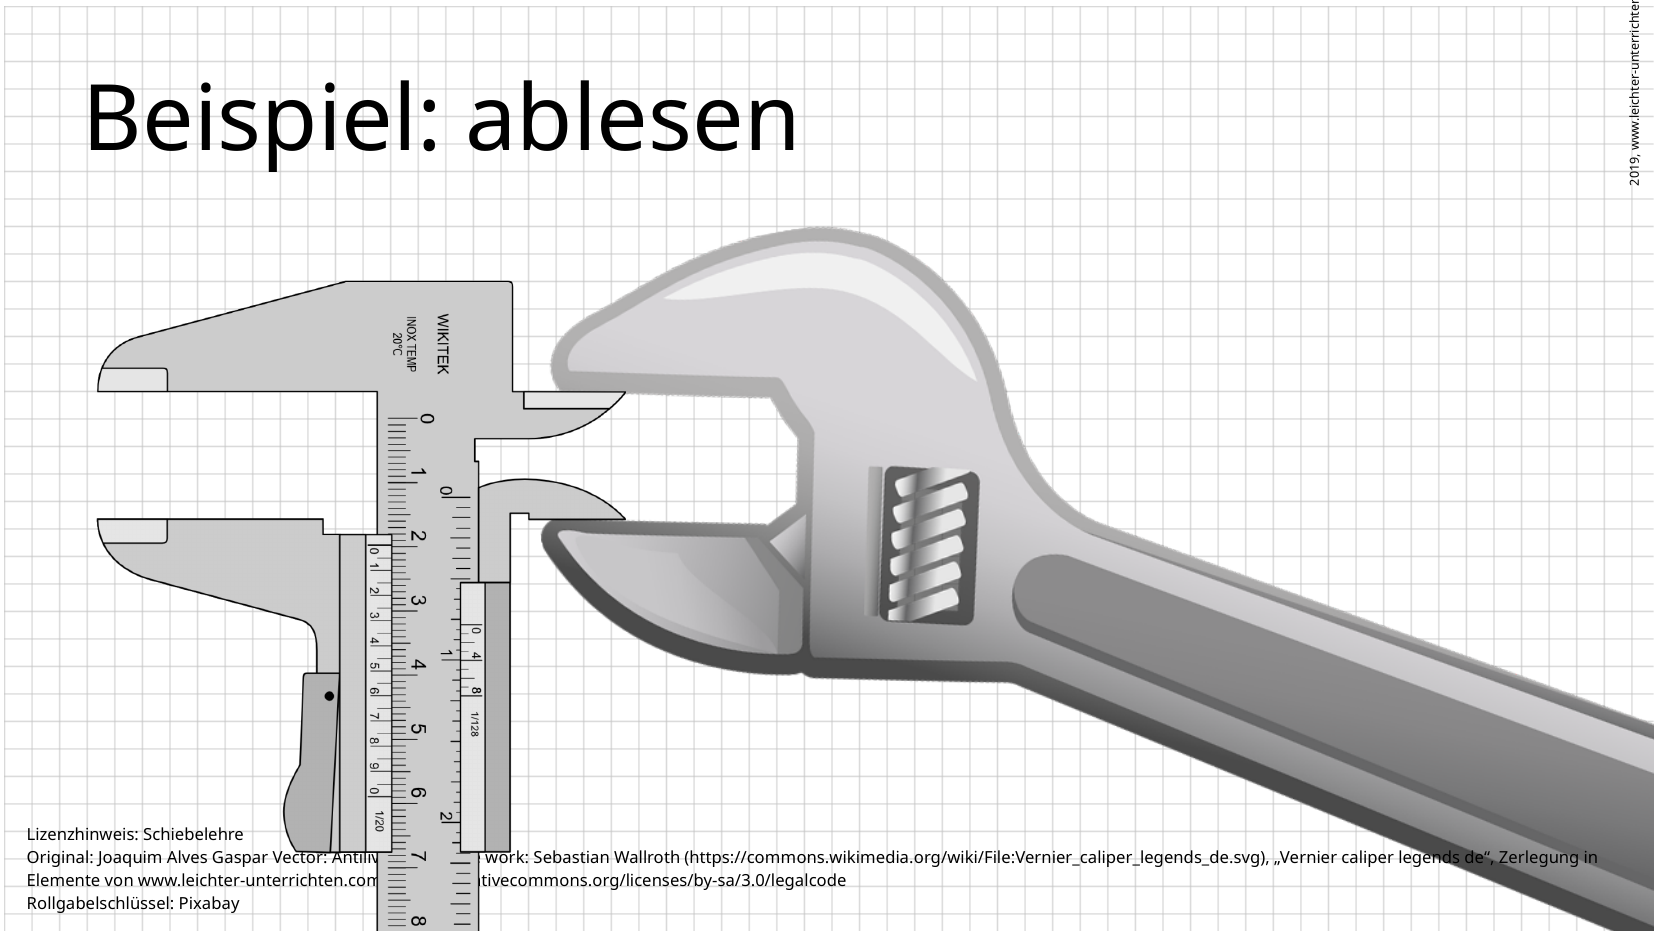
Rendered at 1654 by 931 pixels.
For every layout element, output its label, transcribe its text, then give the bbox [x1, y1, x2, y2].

picture [94, 193, 1654, 931]
text_box Lizenzhinweis: Schiebelehre Original: Joaquim Alves Gaspar Vector: Antilived derivative work: Sebastian Wallroth (https://commons.wikimedia.org/wiki/File:Vernier_caliper_legends_de.svg), „Vernier caliper legends de“, Zerlegung in Elemente von www.leichter-unterrichten.com, https://creativecommons.org/licenses/by-sa/3.0/legalcode Rollgabelschlüssel: Pixabay [626, 814, 1642, 931]
title Beispiel: ablesen [82, 37, 1571, 193]
text_box Lizenzhinweis: Schiebelehre Original: Joaquim Alves Gaspar Vector: Antilived derivative work: Sebastian Wallroth (https://commons.wikimedia.org/wiki/File:Vernier_caliper_legends_de.svg), „Vernier caliper legends de“, Zerlegung in Elemente von www.leichter-unterrichten.com, https://creativecommons.org/licenses/by-sa/3.0/legalcode Rollgabelschlüssel: Pixabay [11, 814, 94, 931]
